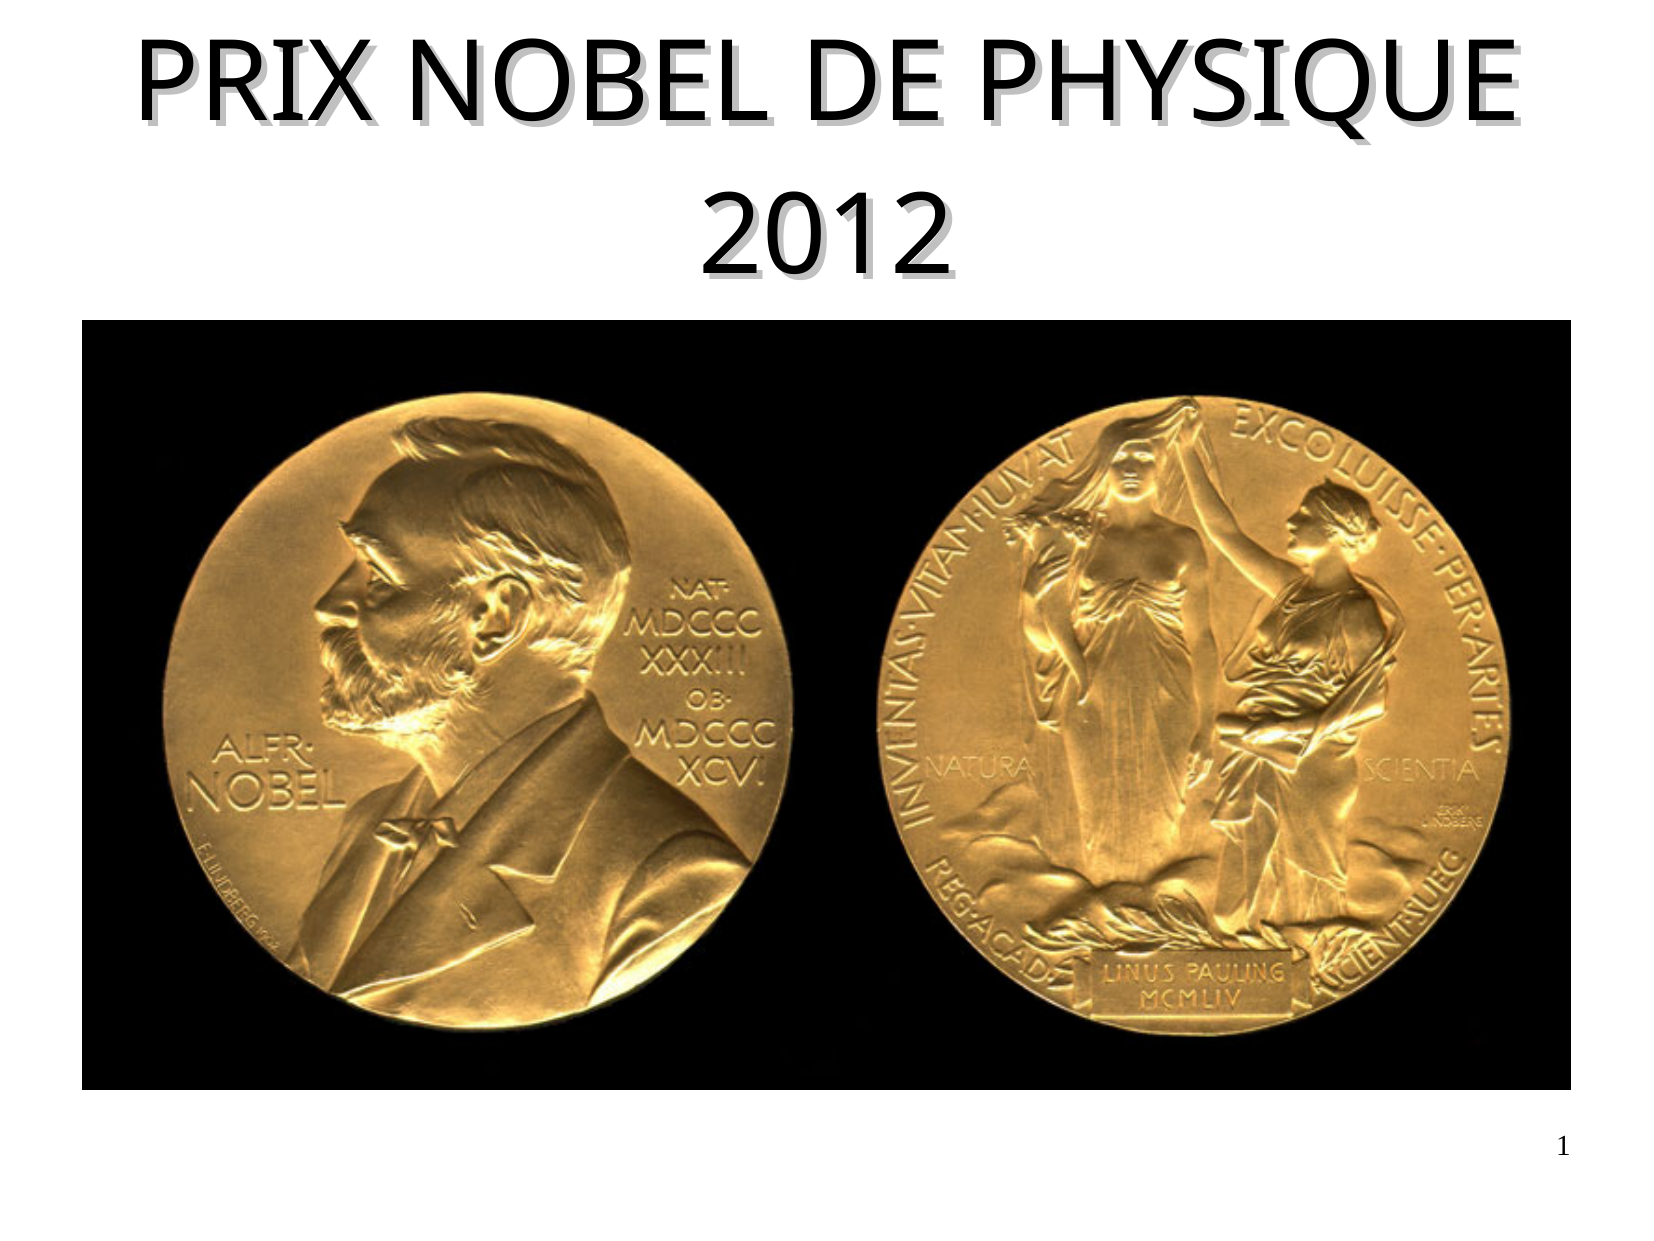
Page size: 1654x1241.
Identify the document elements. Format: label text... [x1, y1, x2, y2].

picture [82, 320, 1571, 1090]
title PRIX NOBEL DE PHYSIQUE 2012 [82, 28, 1571, 278]
